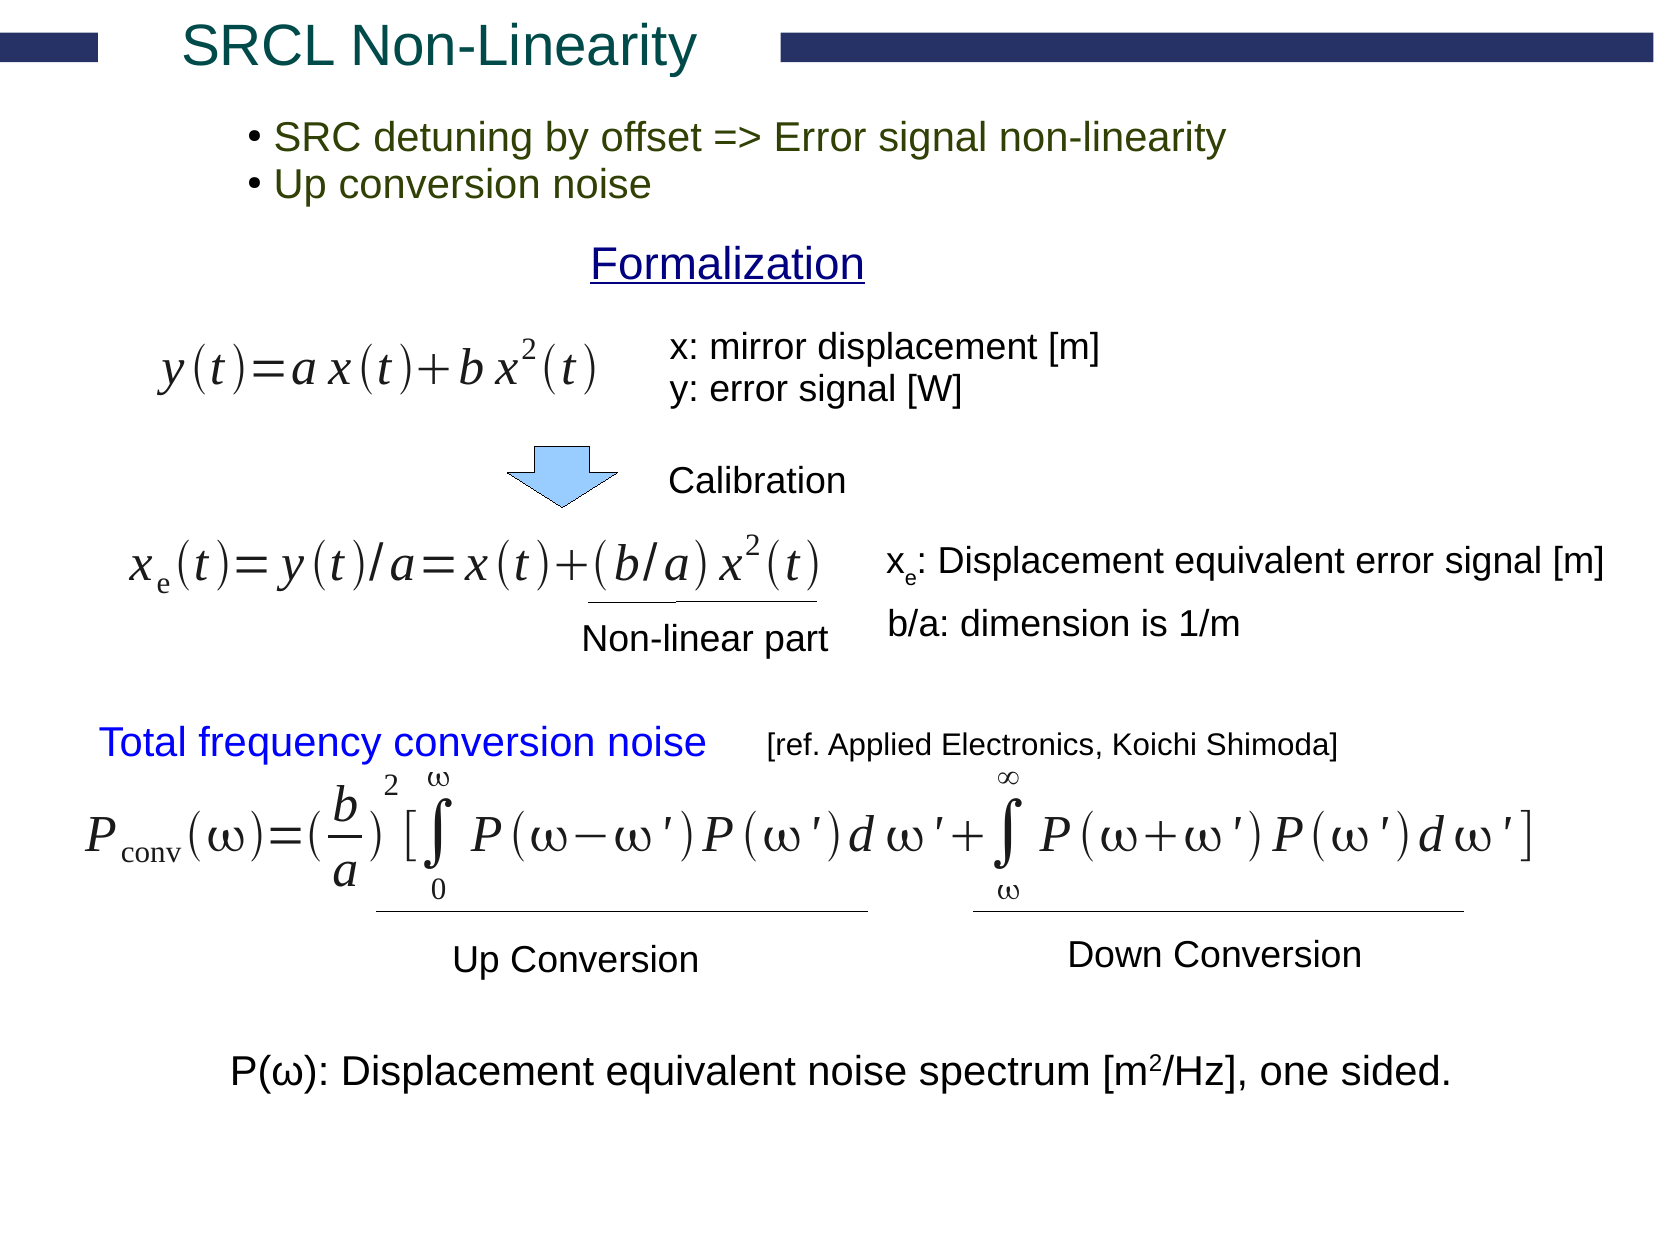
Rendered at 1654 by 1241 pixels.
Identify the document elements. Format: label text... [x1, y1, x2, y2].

text_box SRC detuning by offset => Error signal non-linearity Up conversion noise [232, 106, 1242, 215]
chart [119, 527, 828, 600]
text_box [ref. Applied Electronics, Koichi Shimoda] [751, 720, 1355, 770]
text_box Non-linear part [566, 609, 844, 667]
text_box Up Conversion [437, 930, 715, 988]
text_box xe: Displacement equivalent error signal [m] [871, 531, 1621, 598]
chart [75, 759, 1541, 907]
text_box Down Conversion [1052, 926, 1378, 984]
text_box Calibration [653, 452, 862, 510]
text_box P(ω): Displacement equivalent noise spectrum [m2/Hz], one sided. [215, 1040, 1468, 1102]
text_box [507, 446, 618, 508]
title SRCL Non-Linearity [98, 12, 781, 78]
text_box b/a: dimension is 1/m [872, 595, 1256, 653]
text_box Formalization [575, 230, 881, 297]
text_box x: mirror displacement [m] y: error signal [W] [654, 318, 1116, 418]
text_box Total frequency conversion noise [83, 711, 723, 759]
chart [148, 332, 605, 399]
